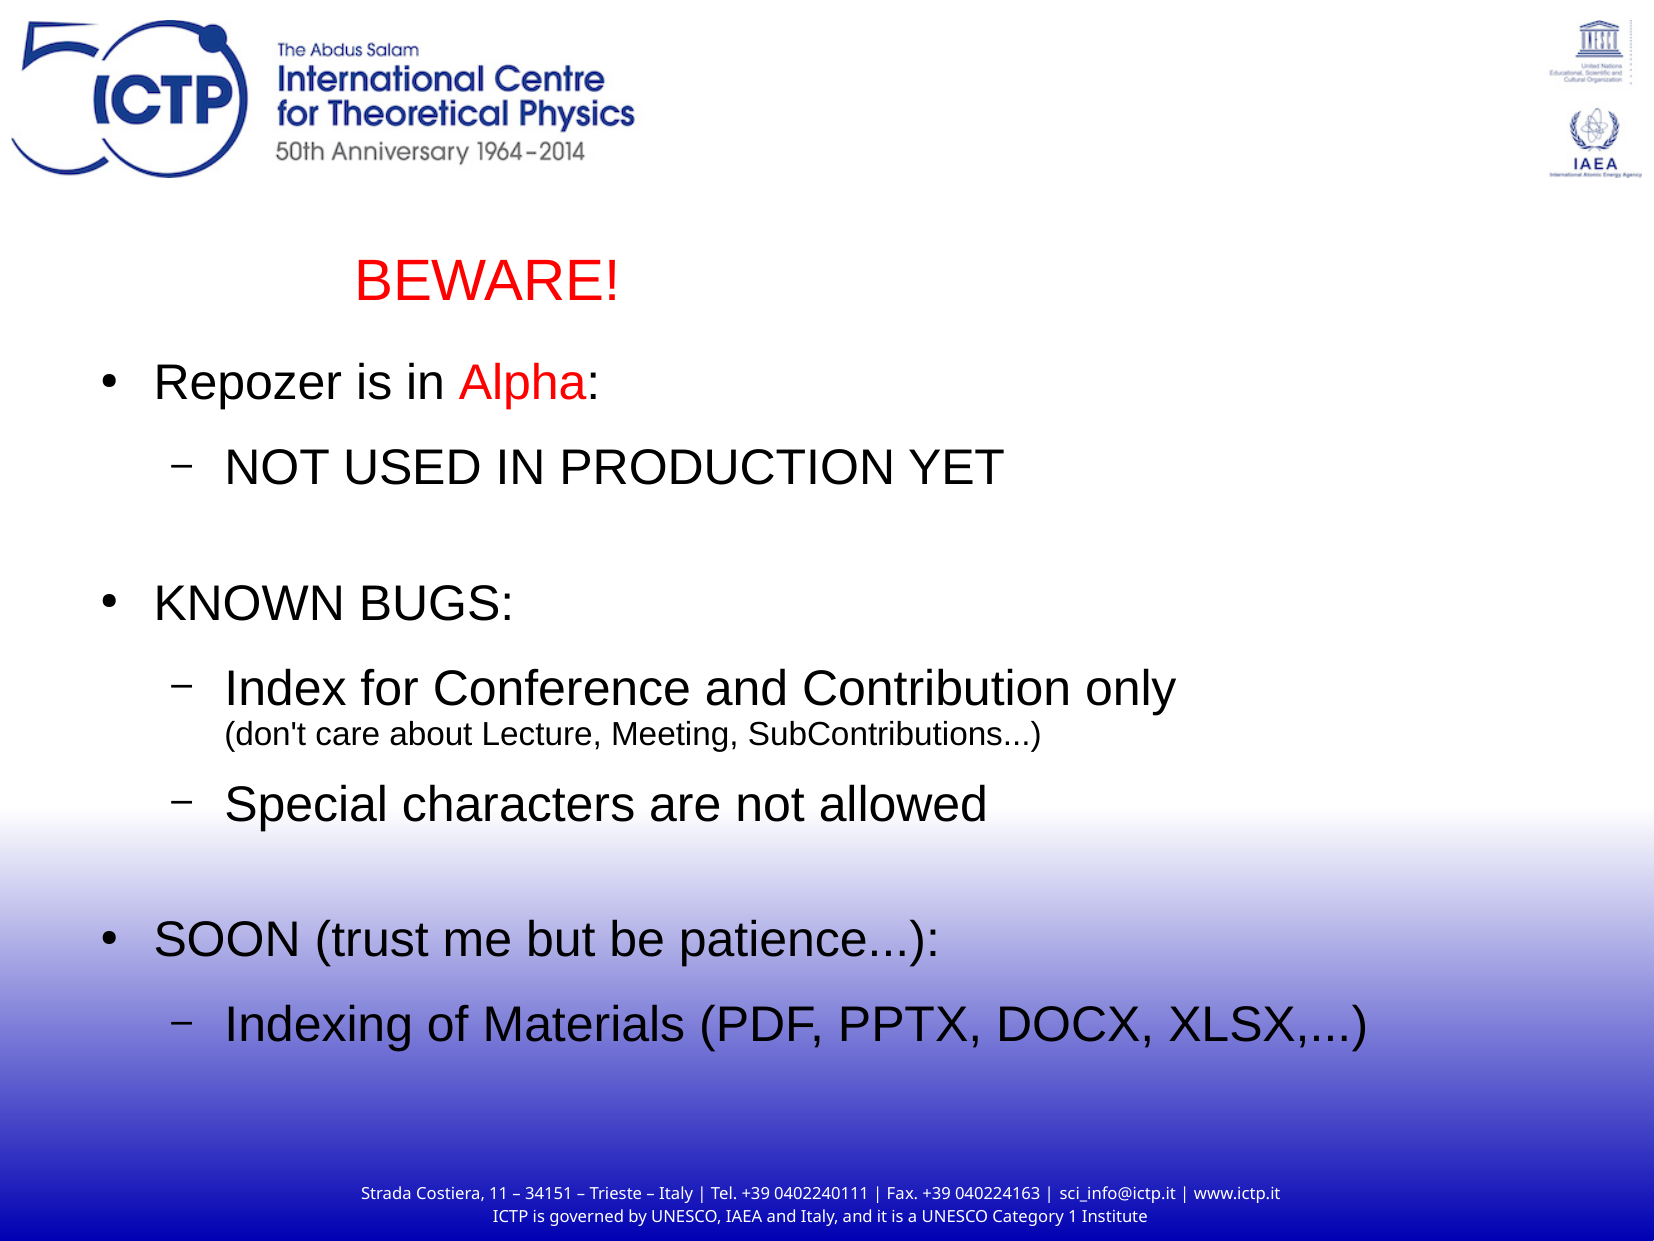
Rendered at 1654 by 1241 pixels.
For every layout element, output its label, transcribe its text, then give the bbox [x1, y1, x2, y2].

title BEWARE! [354, 218, 1571, 343]
list Repozer is in Alpha: NOT USED IN PRODUCTION YET KNOWN BUGS: Index for Conference and Contribution only (don't care about Lecture, Meeting, SubContributions...) Special characters are not allowed SOON (trust me but be patience...): Indexing of Materials (PDF, PPTX, DOCX, XLSX,...) [82, 354, 1571, 1170]
picture [11, 20, 1642, 178]
